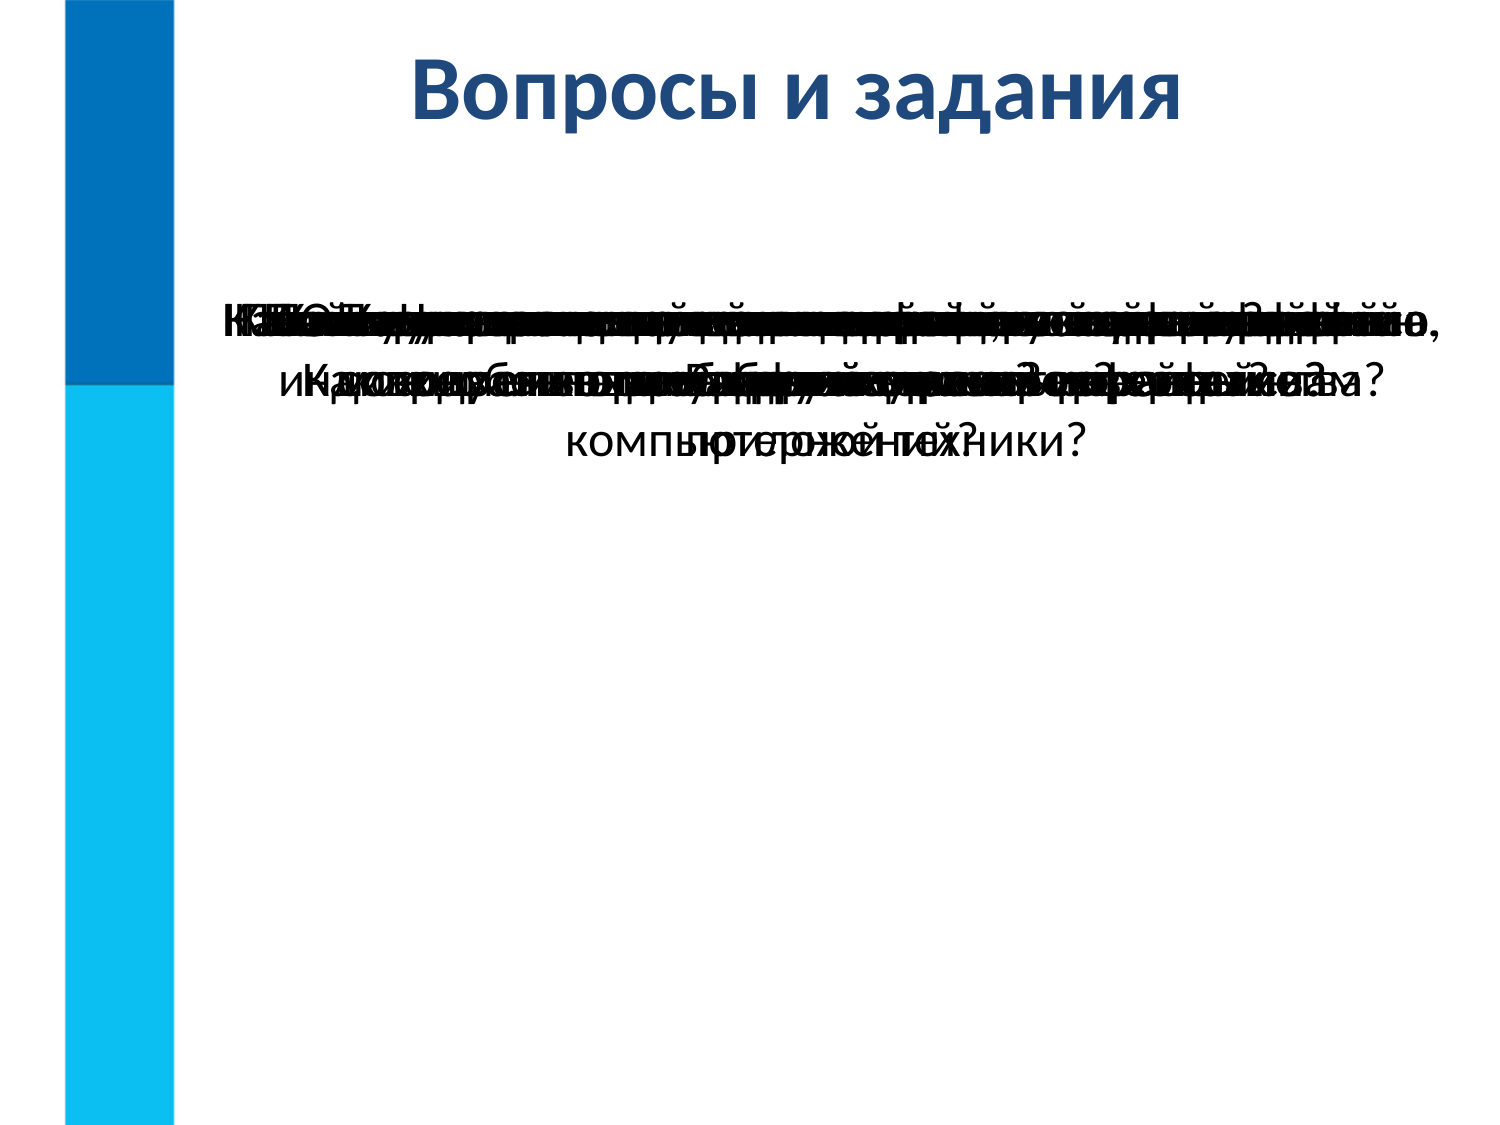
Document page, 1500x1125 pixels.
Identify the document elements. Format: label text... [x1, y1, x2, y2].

text_box Вопросы и задания [171, 30, 1425, 135]
picture [0, 0, 1500, 1125]
text_box Каких правил следует придерживаться при создании индивидуального информационного пространства? [194, 278, 1471, 415]
text_box Перечислите основные элементы окон папок. Какие из них присутствуют в окнах известных вам приложений? [194, 415, 1471, 475]
